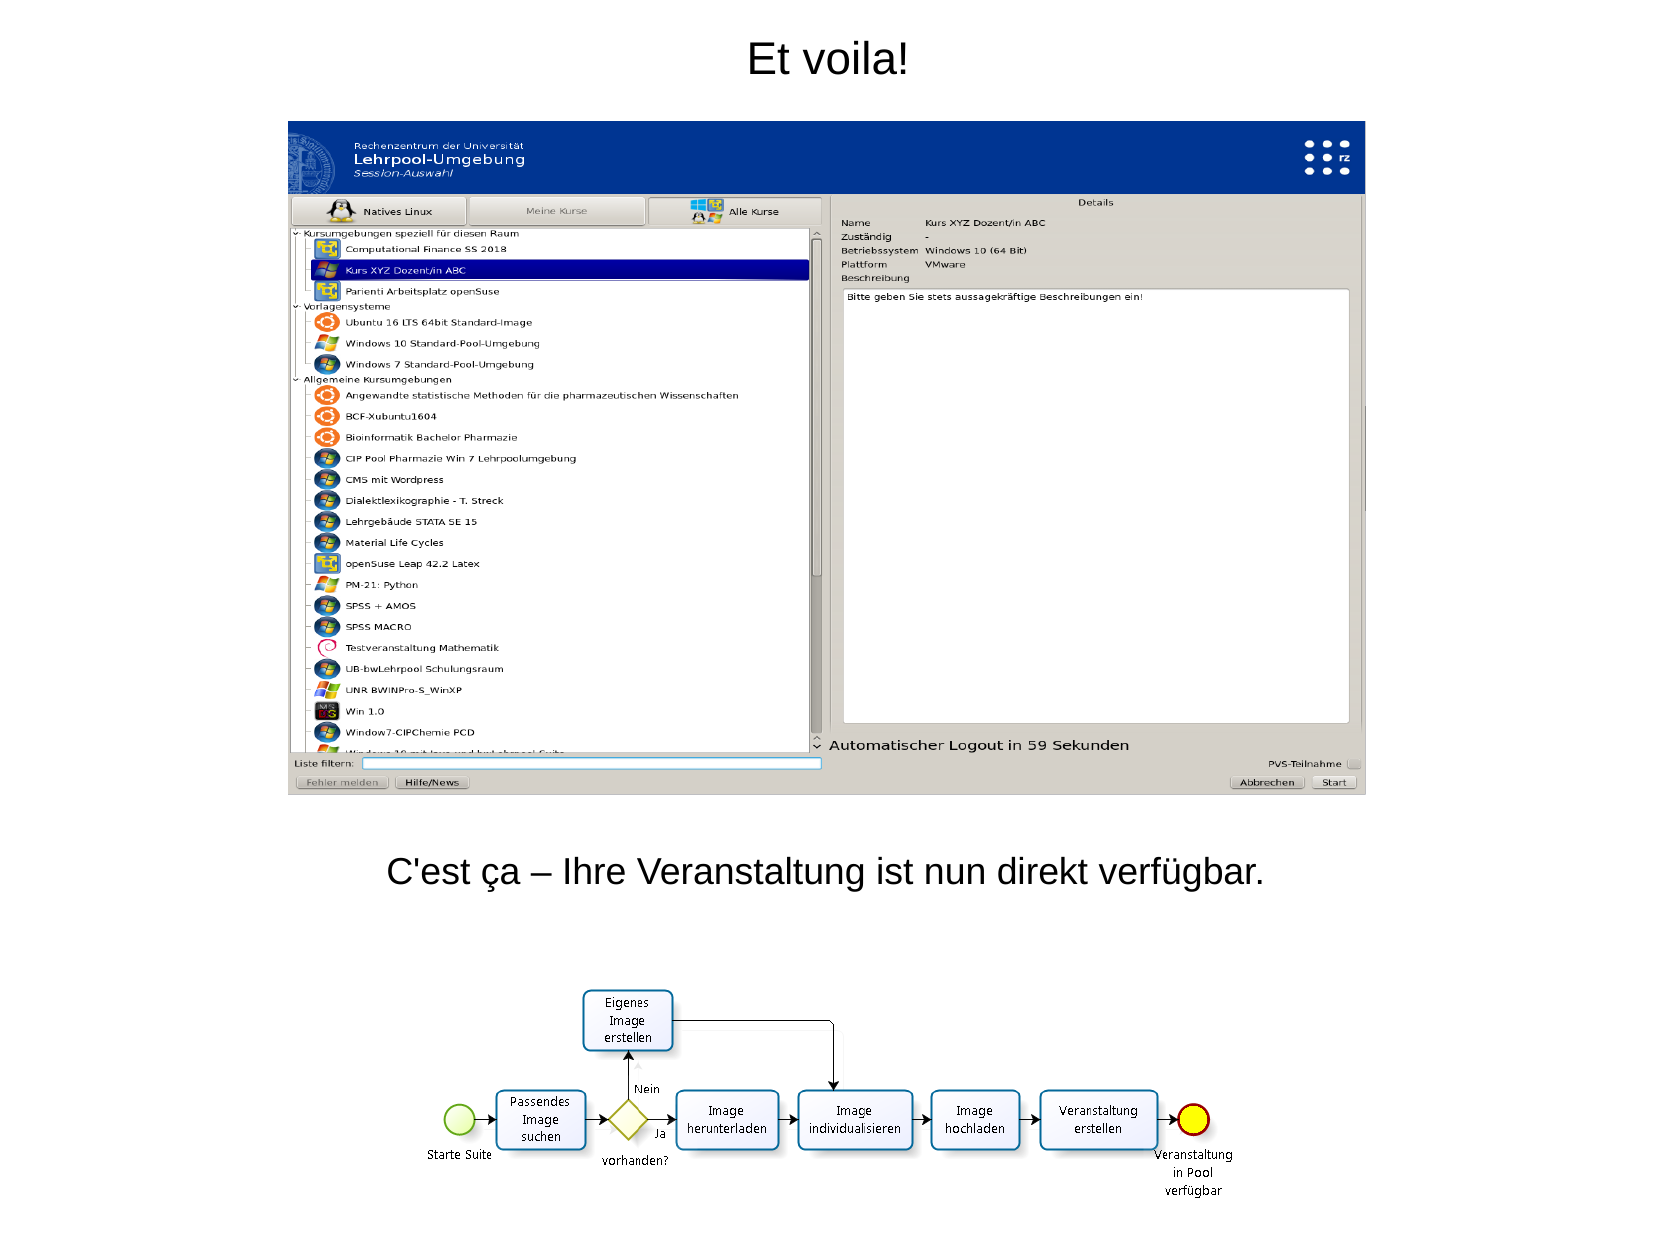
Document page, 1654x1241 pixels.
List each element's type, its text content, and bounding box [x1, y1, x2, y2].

text_box C'est ça – Ihre Veranstaltung ist nun direkt verfügbar. [371, 843, 1283, 941]
picture [413, 973, 1241, 1212]
title Et voila! [84, 6, 1573, 111]
picture [288, 121, 1366, 795]
